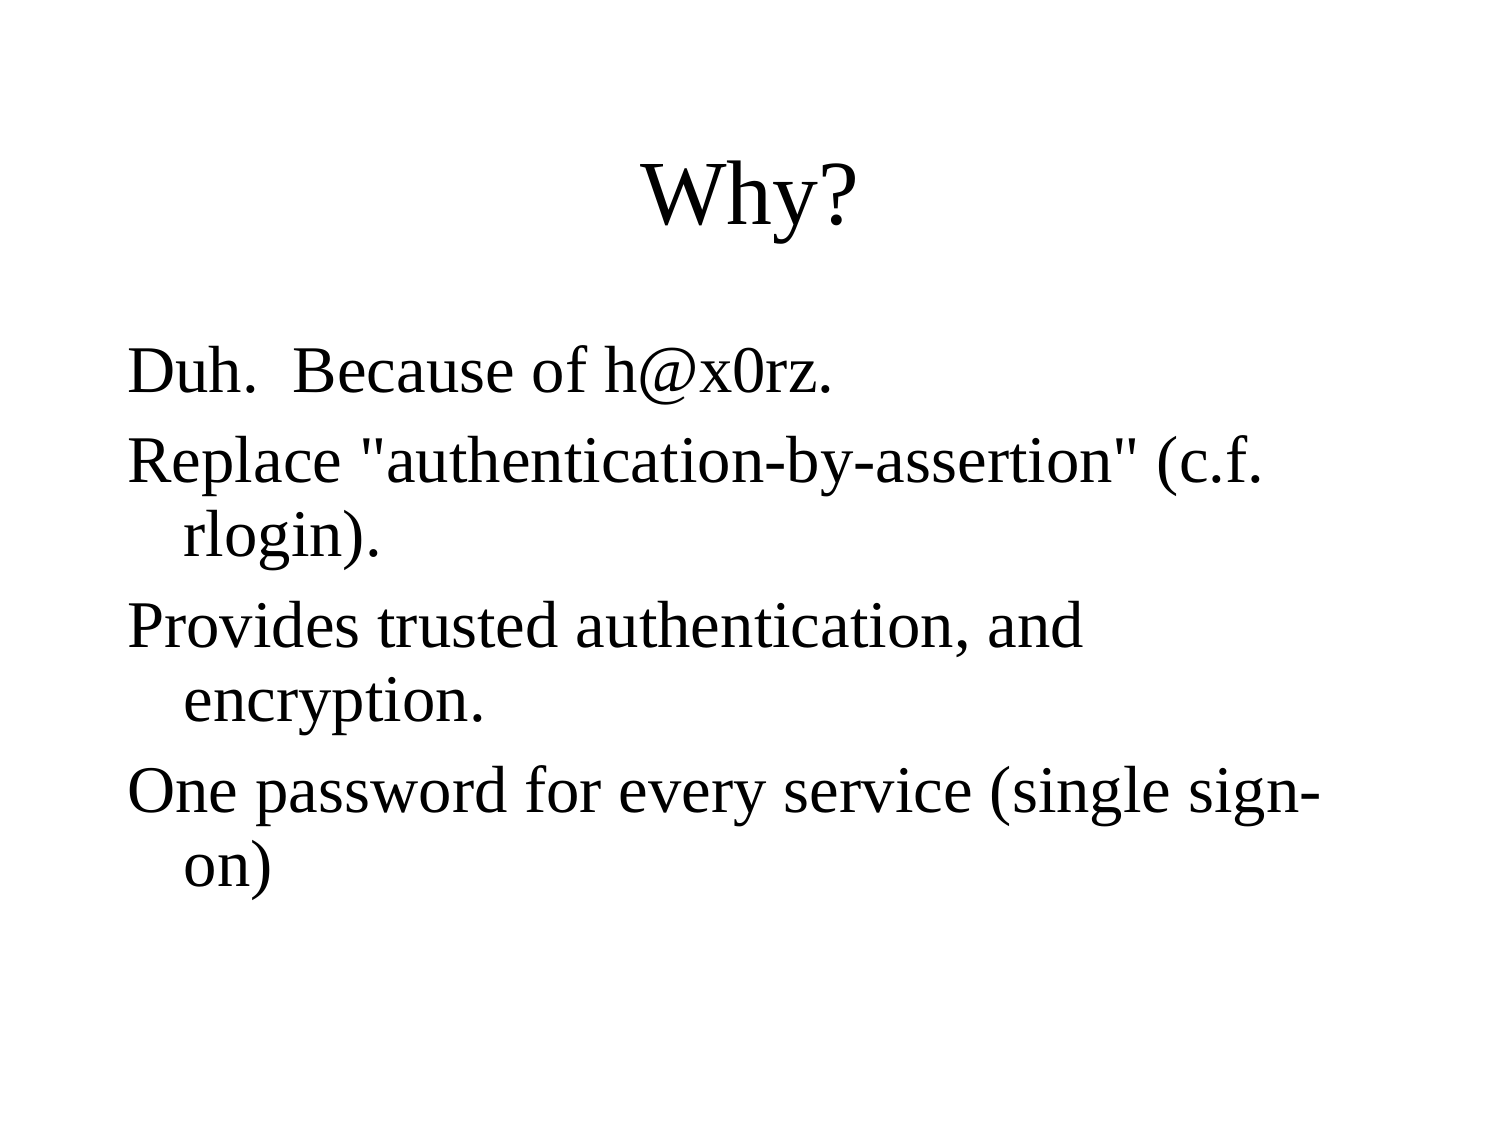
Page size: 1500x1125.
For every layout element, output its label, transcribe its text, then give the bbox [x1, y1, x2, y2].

list Duh. Because of h@x0rz. Replace "authentication-by-assertion" (c.f. rlogin). Provides trusted authentication, and encryption. One password for every service (single sign-on) [112, 324, 1388, 1001]
title Why? [112, 99, 1388, 288]
